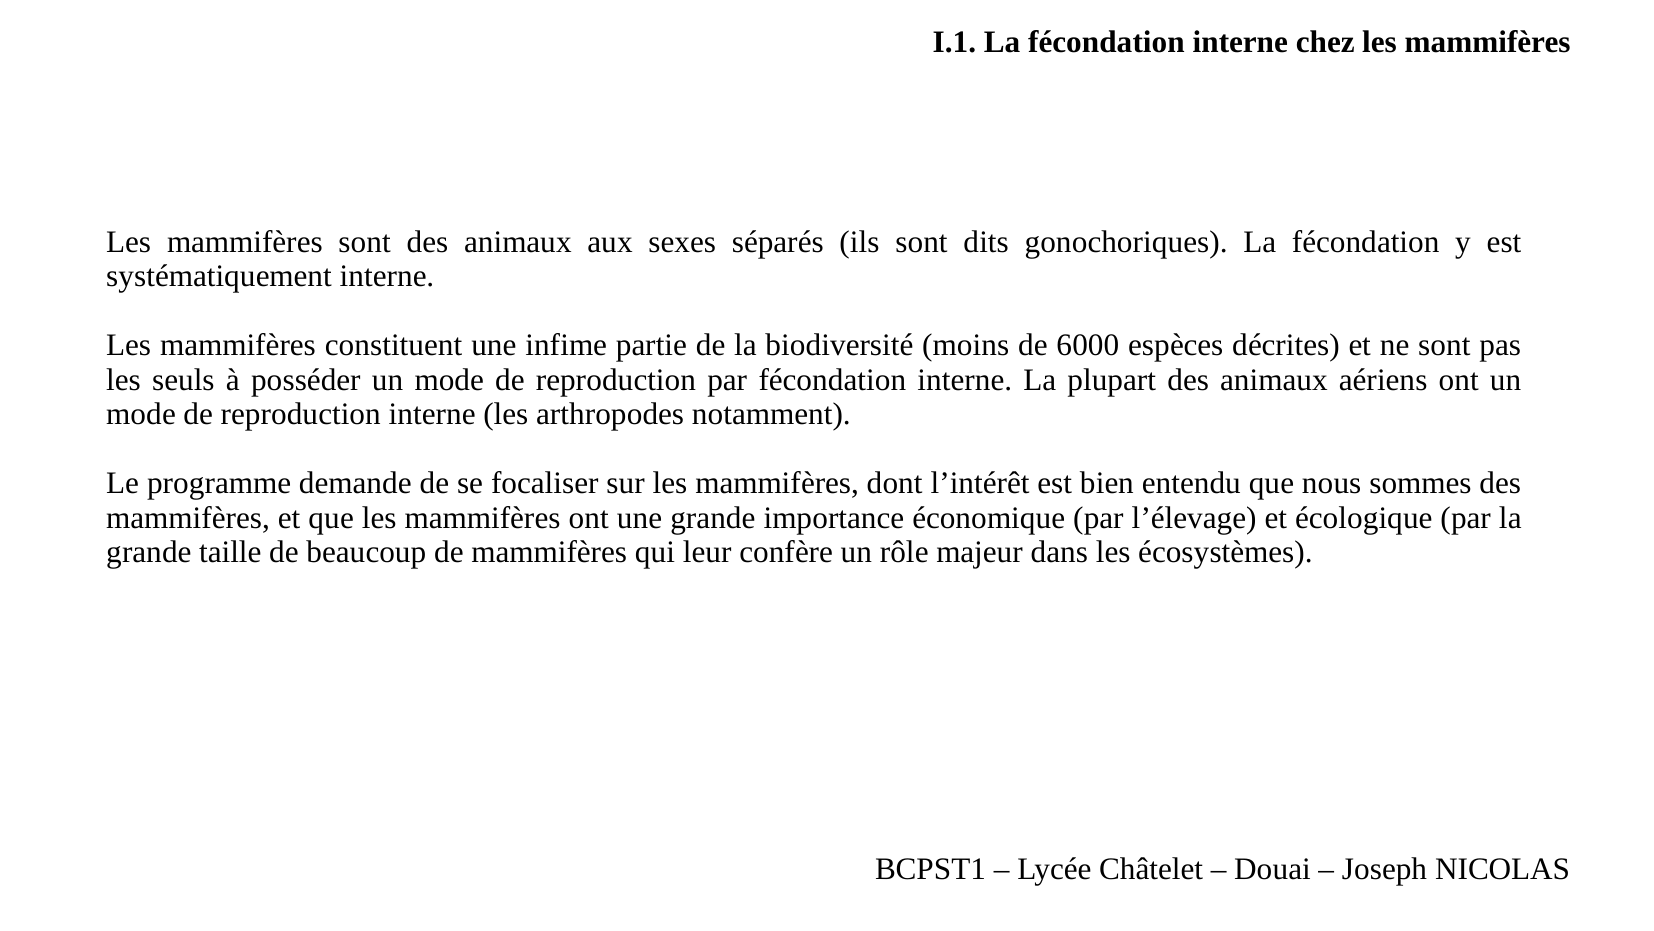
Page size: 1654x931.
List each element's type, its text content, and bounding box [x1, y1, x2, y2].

text_box BCPST1 – Lycée Châtelet – Douai – Joseph NICOLAS [637, 832, 1571, 905]
text_box I.1. La fécondation interne chez les mammifères [401, 5, 1572, 78]
text_box Les mammifères sont des animaux aux sexes séparés (ils sont dits gonochoriques). La fécondation y est systématiquement interne. Les mammifères constituent une infime partie de la biodiversité (moins de 6000 espèces décrites) et ne sont pas les seuls à posséder un mode de reproduction par fécondation interne. La plupart des animaux aériens ont un mode de reproduction interne (les arthropodes notamment). Le programme demande de se focaliser sur les mammifères, dont l’intérêt est bien entendu que nous sommes des mammifères, et que les mammifères ont une grande importance économique (par l’élevage) et écologique (par la grande taille de beaucoup de mammifères qui leur confère un rôle majeur dans les écosystèmes). [106, 224, 1524, 626]
